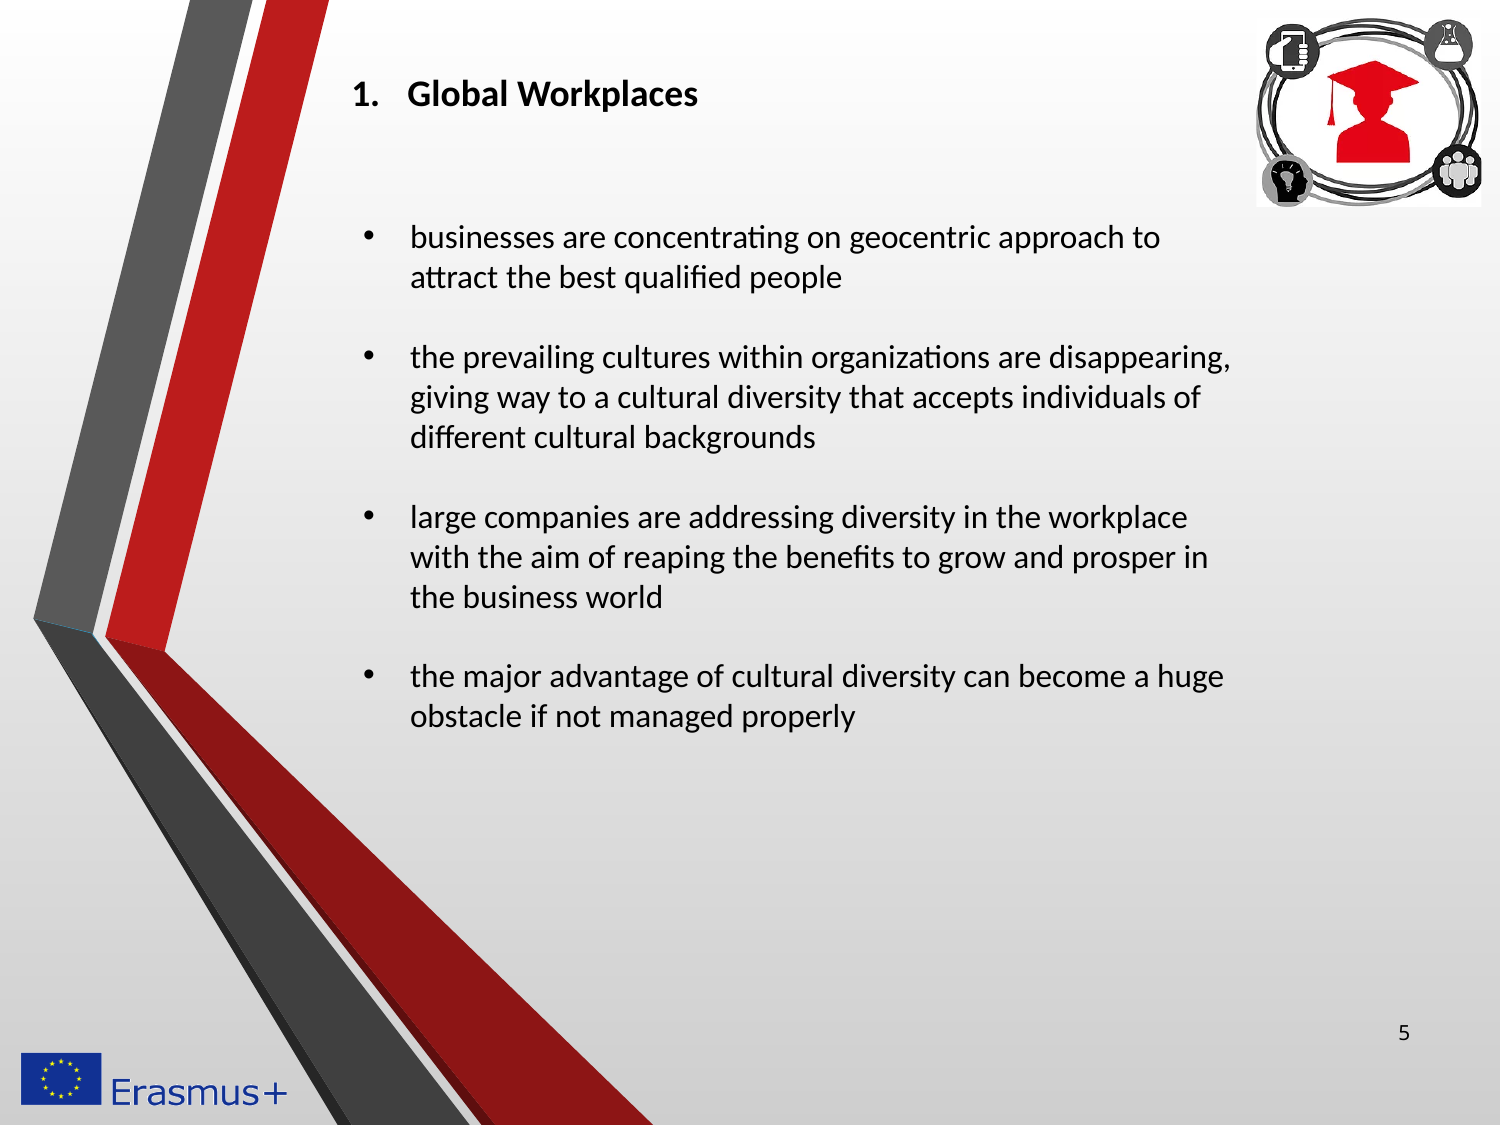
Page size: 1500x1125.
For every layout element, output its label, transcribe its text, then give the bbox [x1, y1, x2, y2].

text_box businesses are concentrating on geocentric approach to attract the best qualified people the prevailing cultures within organizations are disappearing, giving way to a cultural diversity that accepts individuals of different cultural backgrounds large companies are addressing diversity in the workplace with the aim of reaping the benefits to grow and prosper in the business world the major advantage of cultural diversity can become a huge obstacle if not managed properly [348, 208, 1258, 795]
chart [1257, 19, 1483, 209]
slide_number <numer> [1357, 1003, 1425, 1064]
text_box Global Workplaces [336, 61, 1246, 122]
picture [1256, 18, 1482, 207]
picture [5, 1037, 302, 1120]
